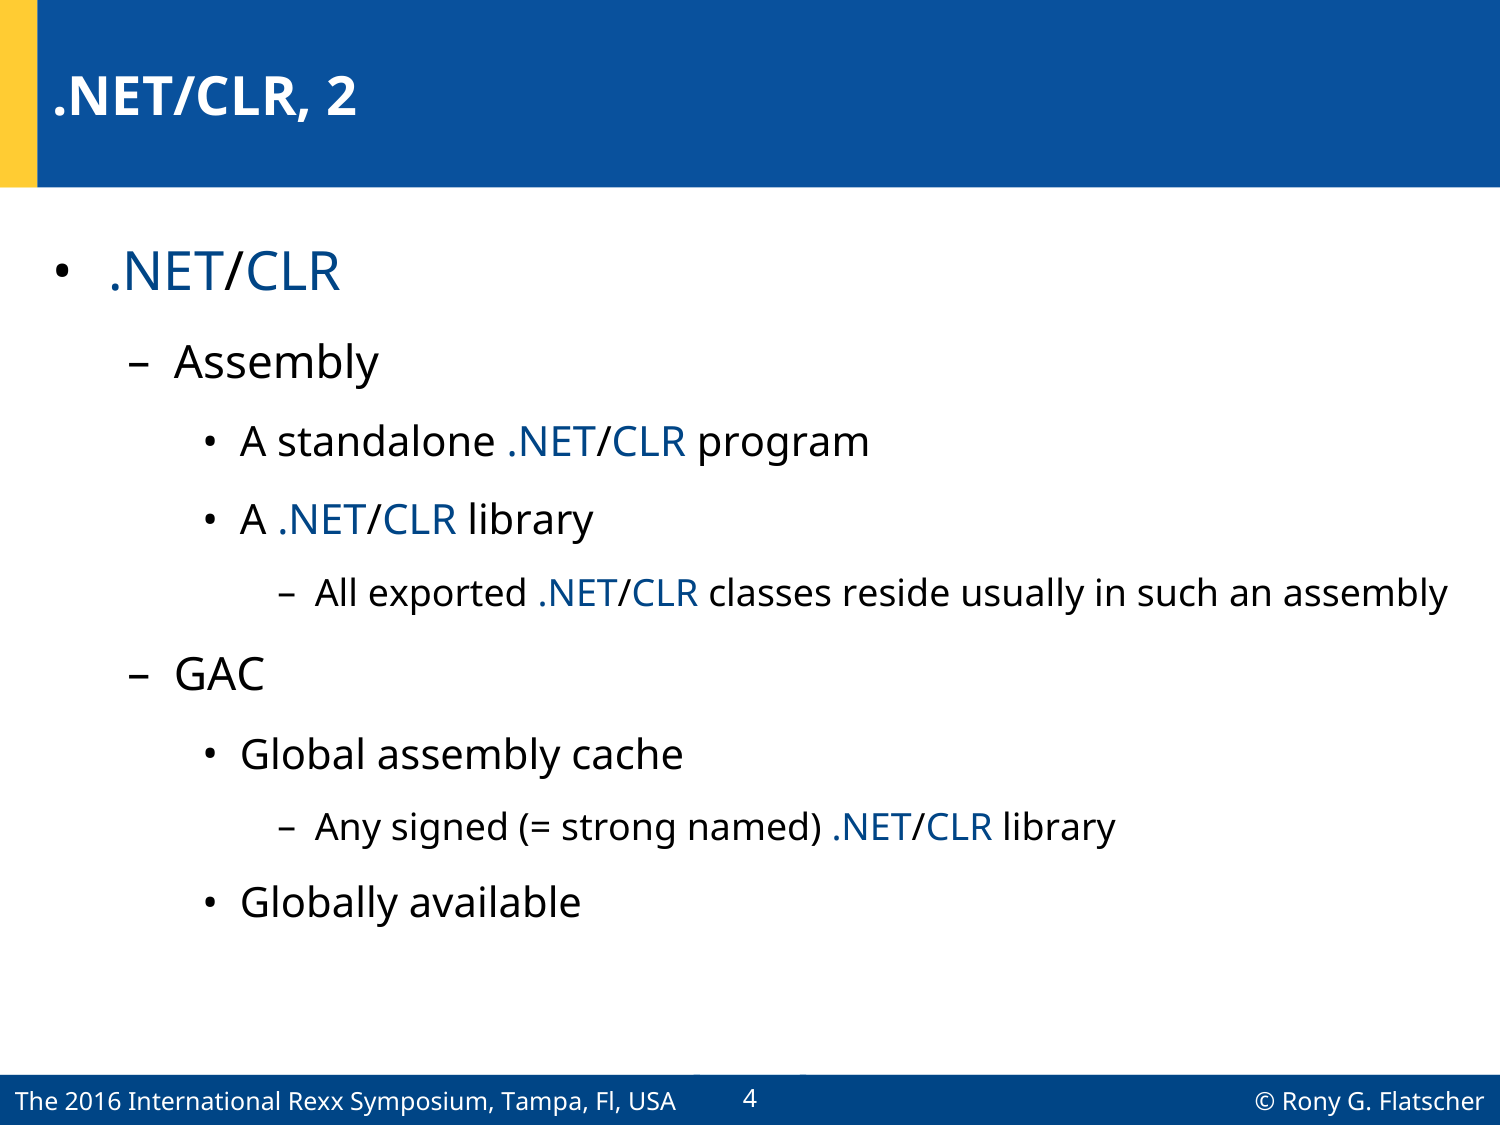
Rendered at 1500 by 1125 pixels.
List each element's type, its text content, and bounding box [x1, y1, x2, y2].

list .NET/CLR Assembly A standalone .NET/CLR program A .NET/CLR library All exported .NET/CLR classes reside usually in such an assembly GAC Global assembly cache Any signed (= strong named) .NET/CLR library Globally available [37, 212, 1500, 1051]
title .NET/CLR, 2 [37, 0, 1500, 188]
